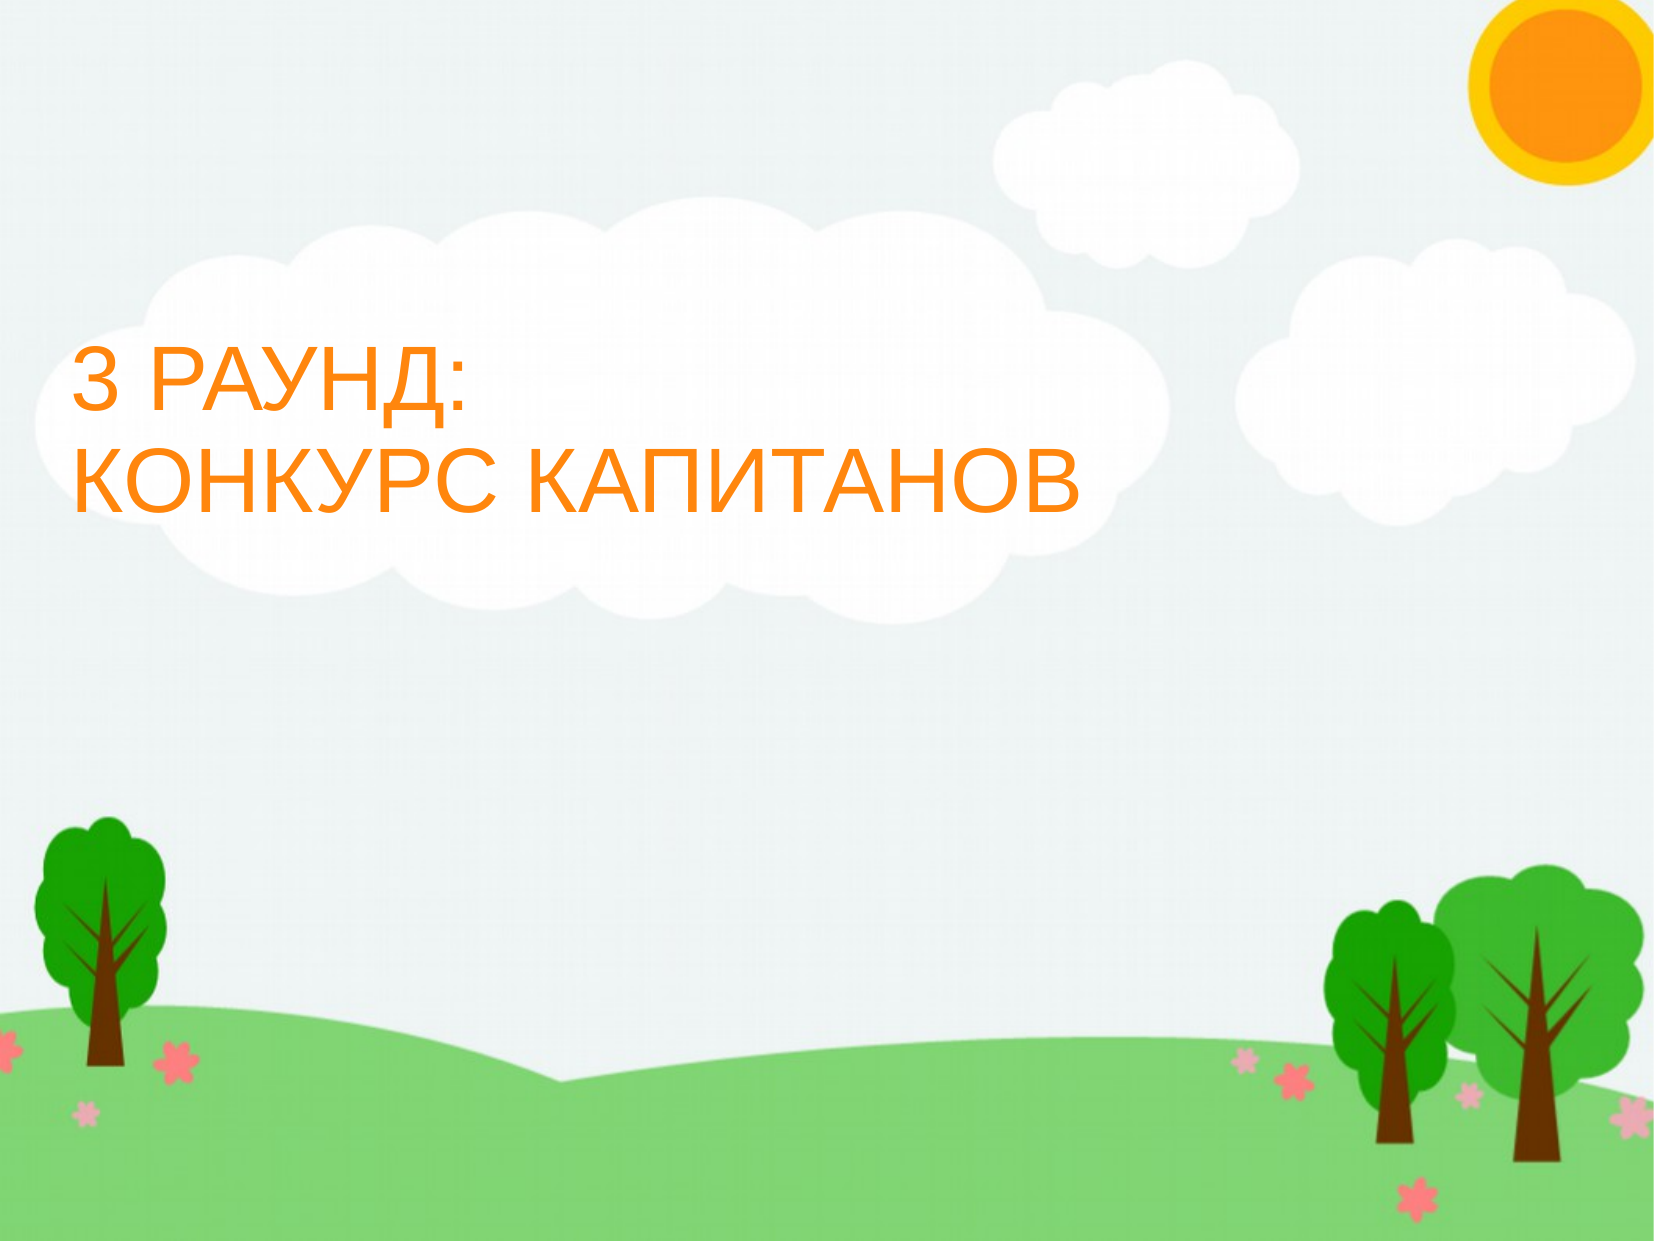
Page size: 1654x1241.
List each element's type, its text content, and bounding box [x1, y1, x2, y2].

picture [0, 0, 1654, 1241]
title 3 РАУНД: КОНКУРС КАПИТАНОВ [70, 283, 1536, 577]
